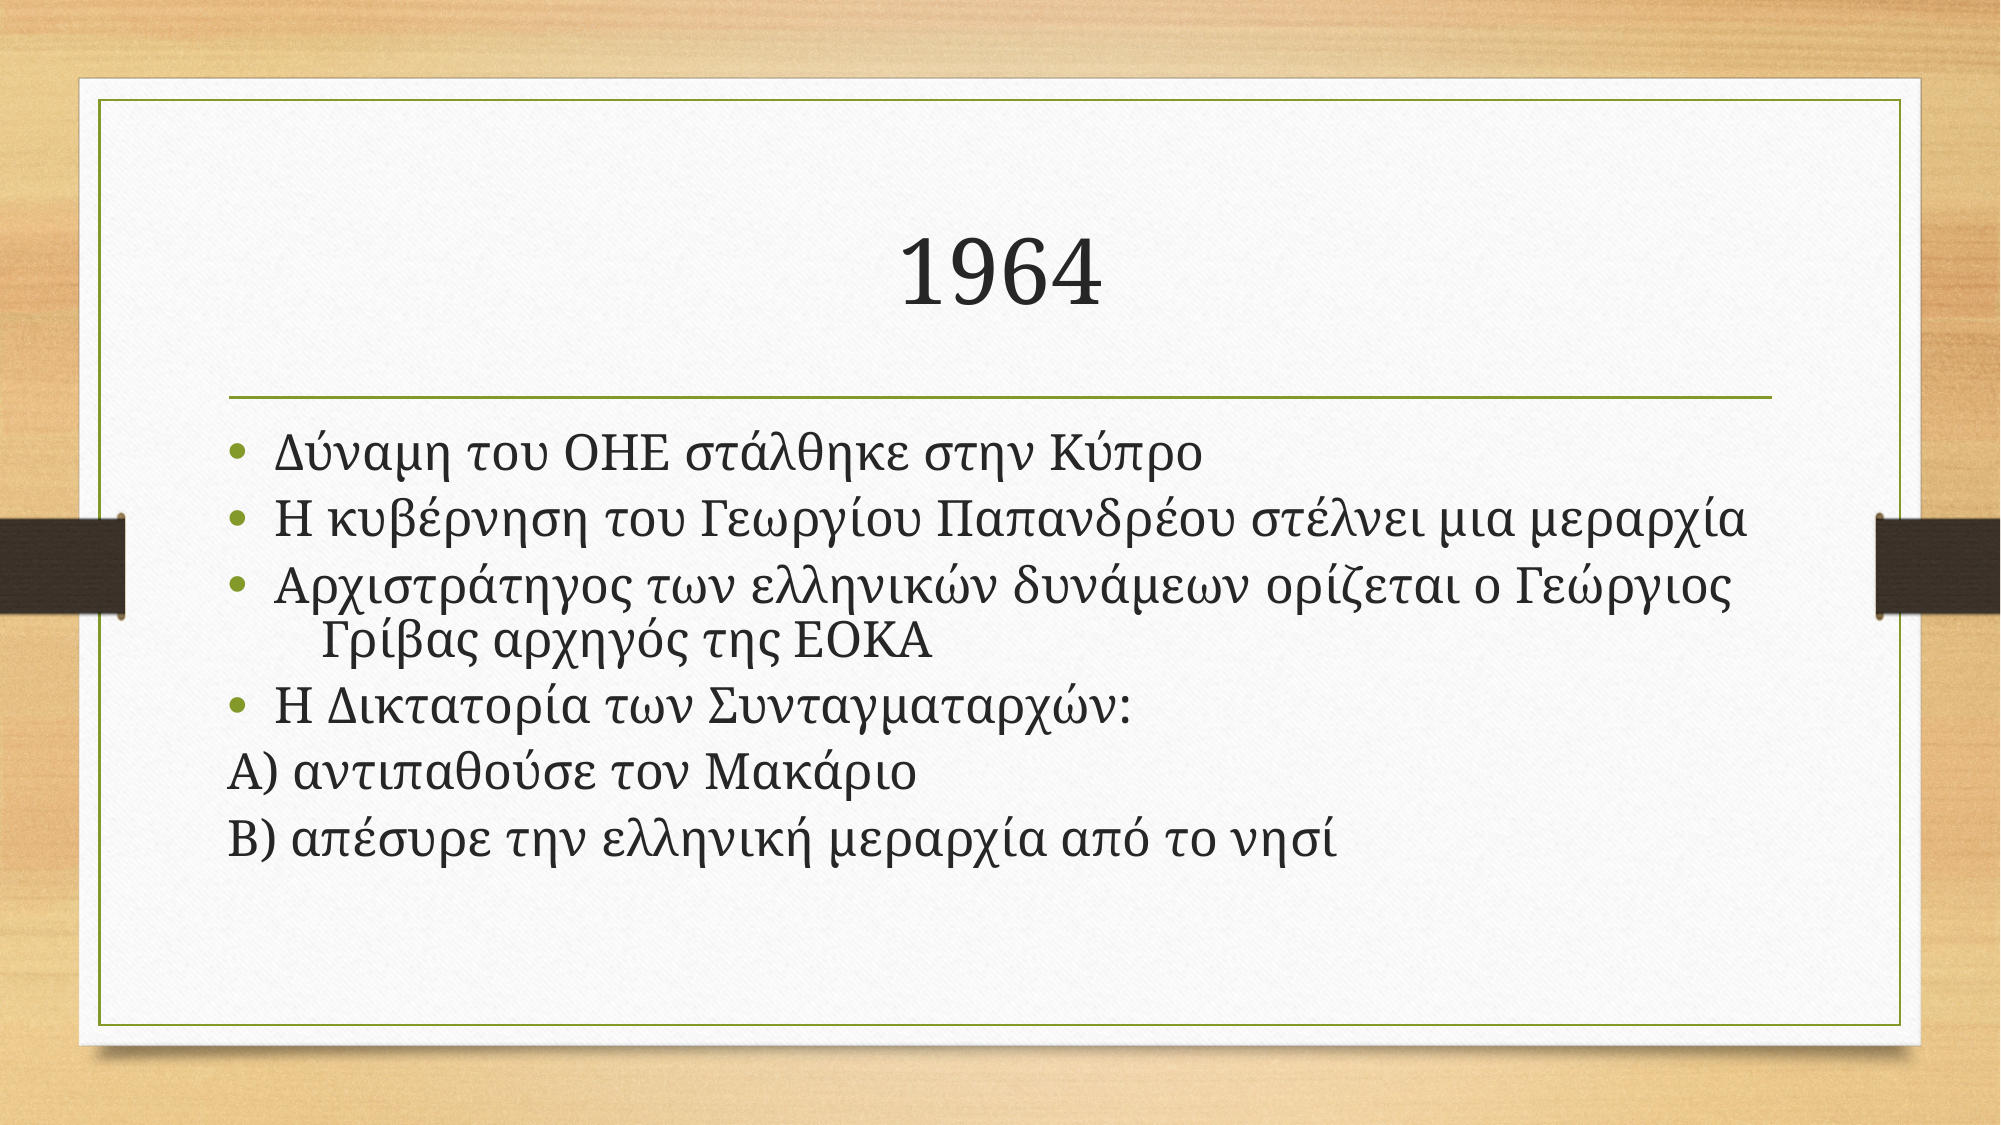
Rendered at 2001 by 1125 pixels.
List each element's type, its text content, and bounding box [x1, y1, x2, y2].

list Δύναμη του ΟΗΕ στάλθηκε στην Κύπρο Η κυβέρνηση του Γεωργίου Παπανδρέου στέλνει μια μεραρχία Αρχιστράτηγος των ελληνικών δυνάμεων ορίζεται ο Γεώργιος Γρίβας αρχηγός της ΕΟΚΑ Η Δικτατορία των Συνταγματαρχών: Α) αντιπαθούσε τον Μακάριο Β) απέσυρε την ελληνική μεραρχία από το νησί [212, 419, 1788, 964]
title 1964 [212, 161, 1788, 376]
